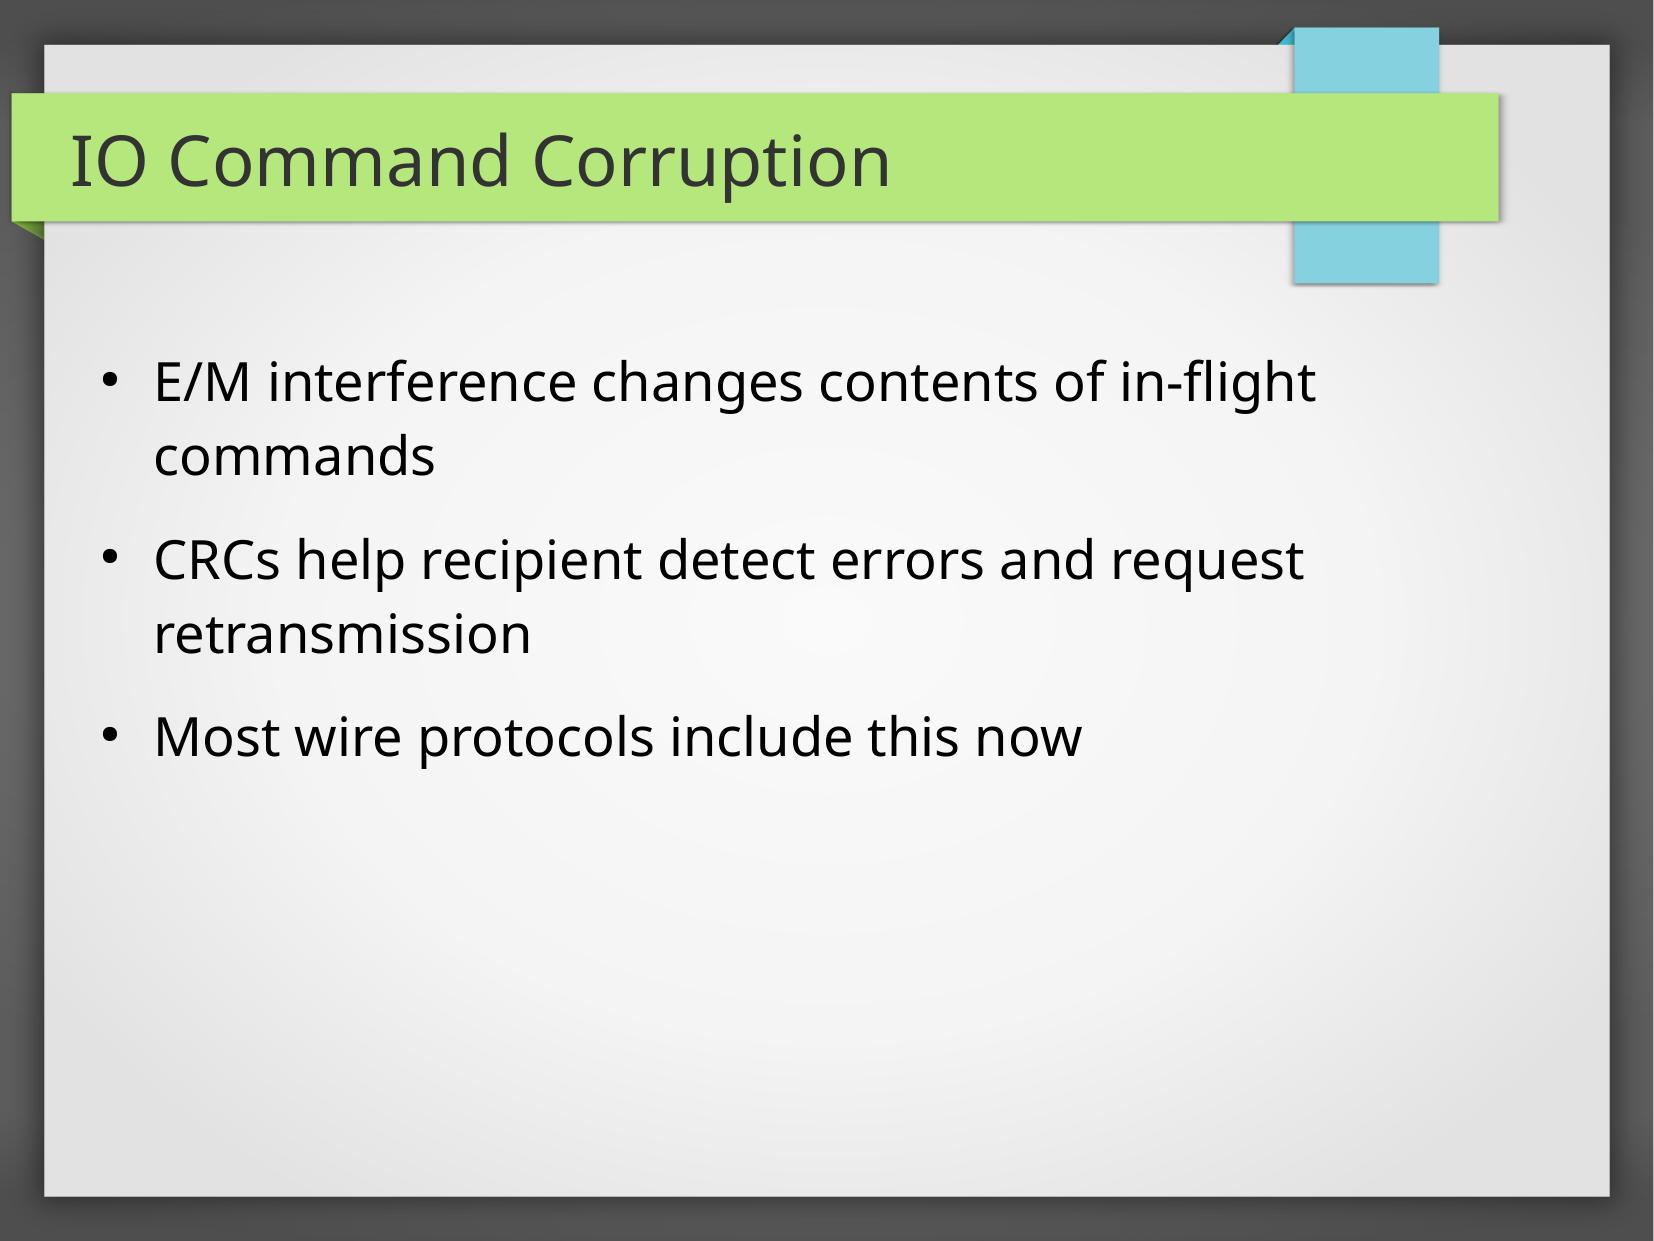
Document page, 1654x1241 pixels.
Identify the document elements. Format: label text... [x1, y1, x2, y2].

title IO Command Corruption [70, 106, 1229, 213]
list E/M interference changes contents of in-flight commands CRCs help recipient detect errors and request retransmission Most wire protocols include this now [82, 343, 1538, 1063]
picture [0, 0, 1654, 1241]
